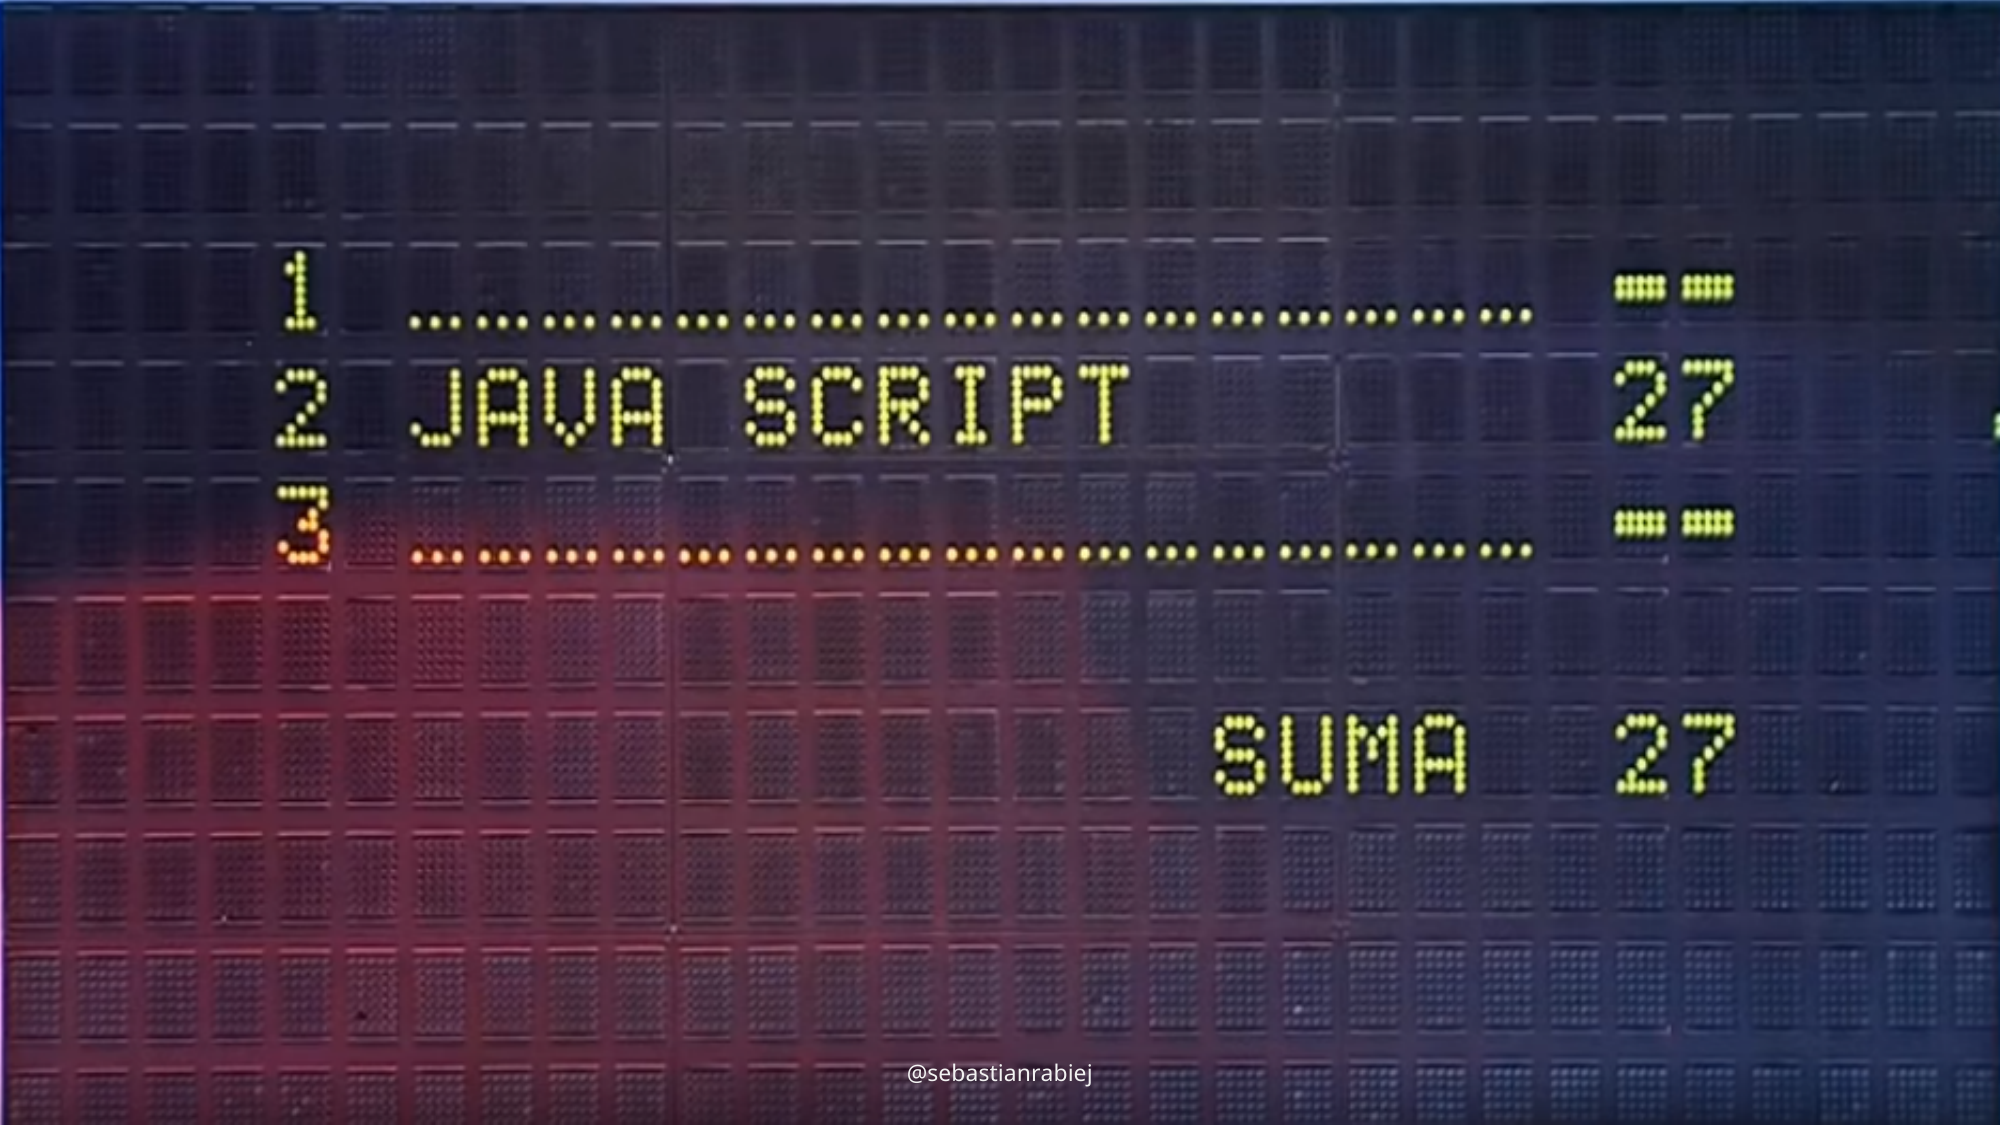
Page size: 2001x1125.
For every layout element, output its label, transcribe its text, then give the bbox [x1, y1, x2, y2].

text_box @sebastianrabiej [662, 1042, 1338, 1103]
picture [0, 0, 2000, 1125]
